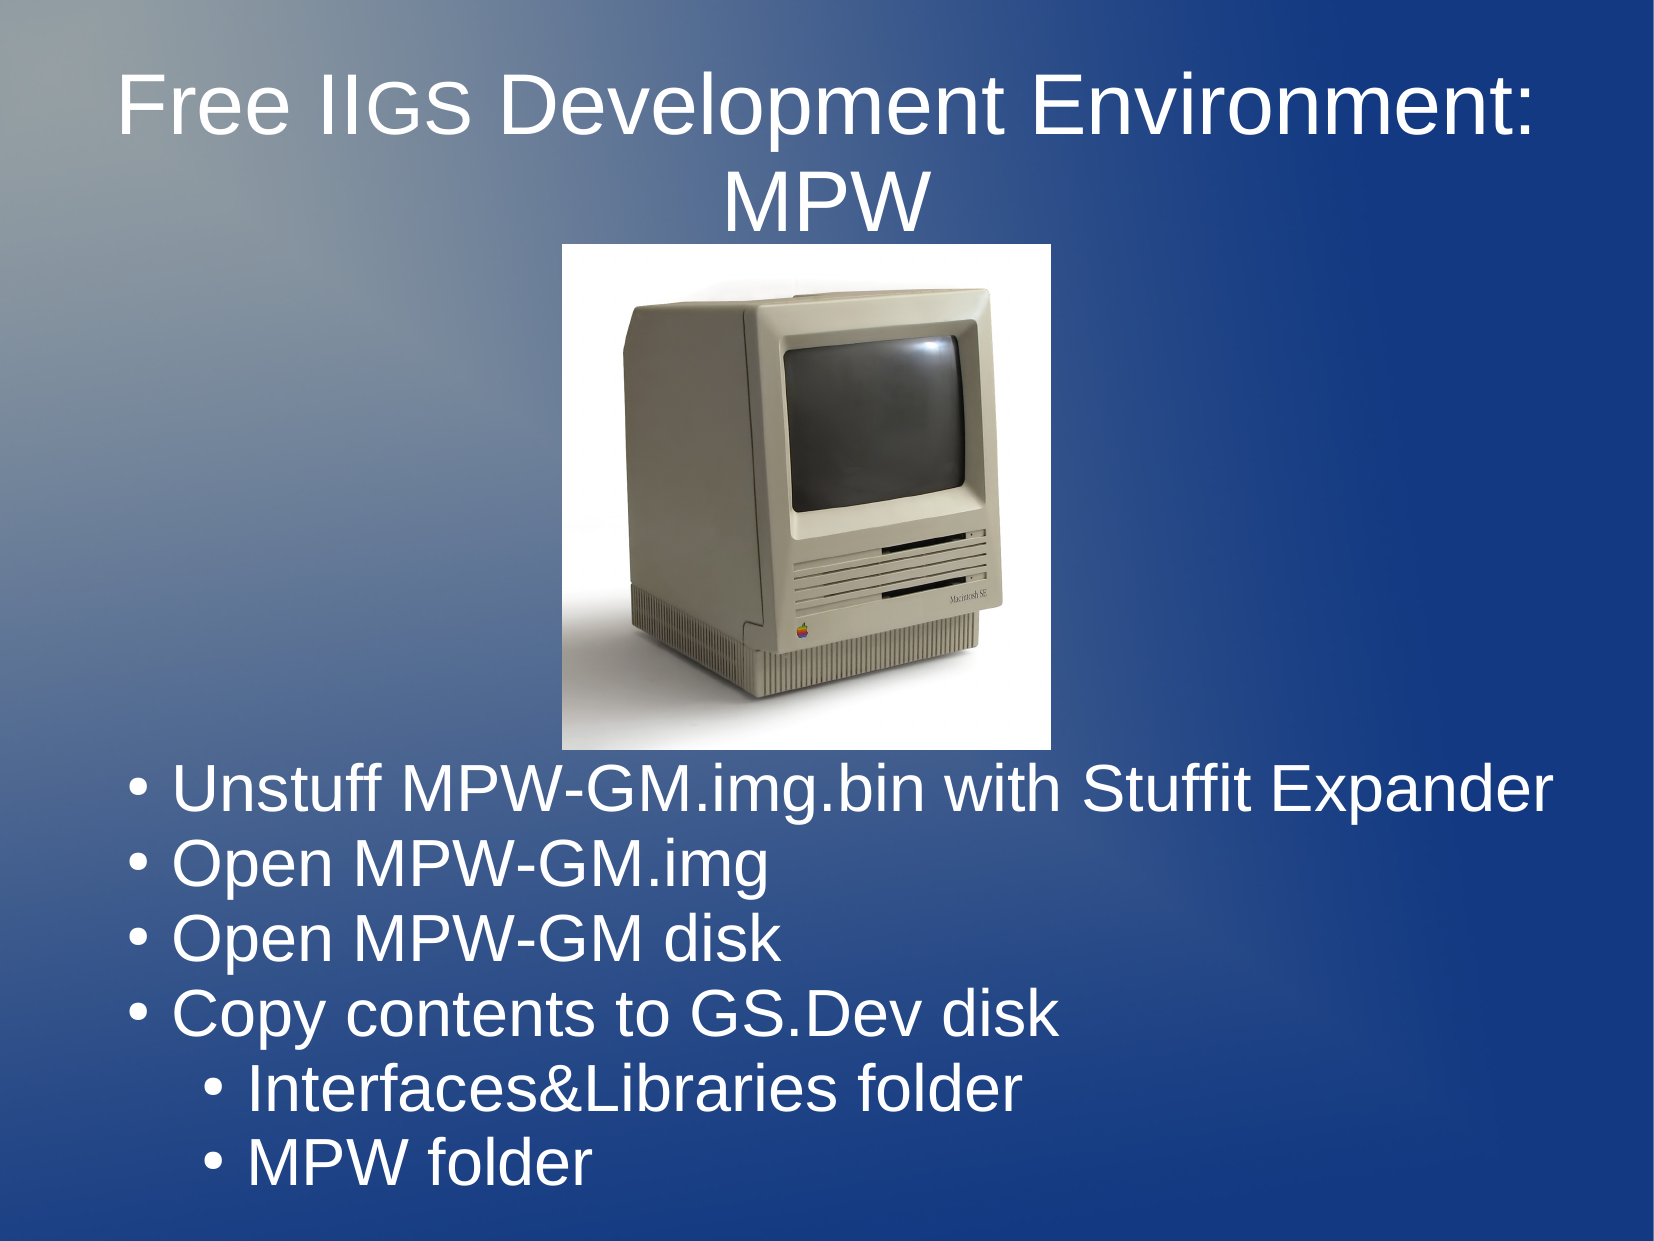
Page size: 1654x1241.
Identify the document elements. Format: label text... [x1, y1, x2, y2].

picture [0, 0, 1654, 1241]
subtitle Unstuff MPW-GM.img.bin with Stuffit Expander Open MPW-GM.img Open MPW-GM disk Copy contents to GS.Dev disk Interfaces&Libraries folder MPW folder [86, 228, 1576, 1201]
title Free IIGS Development Environment: MPW [82, 49, 1571, 257]
